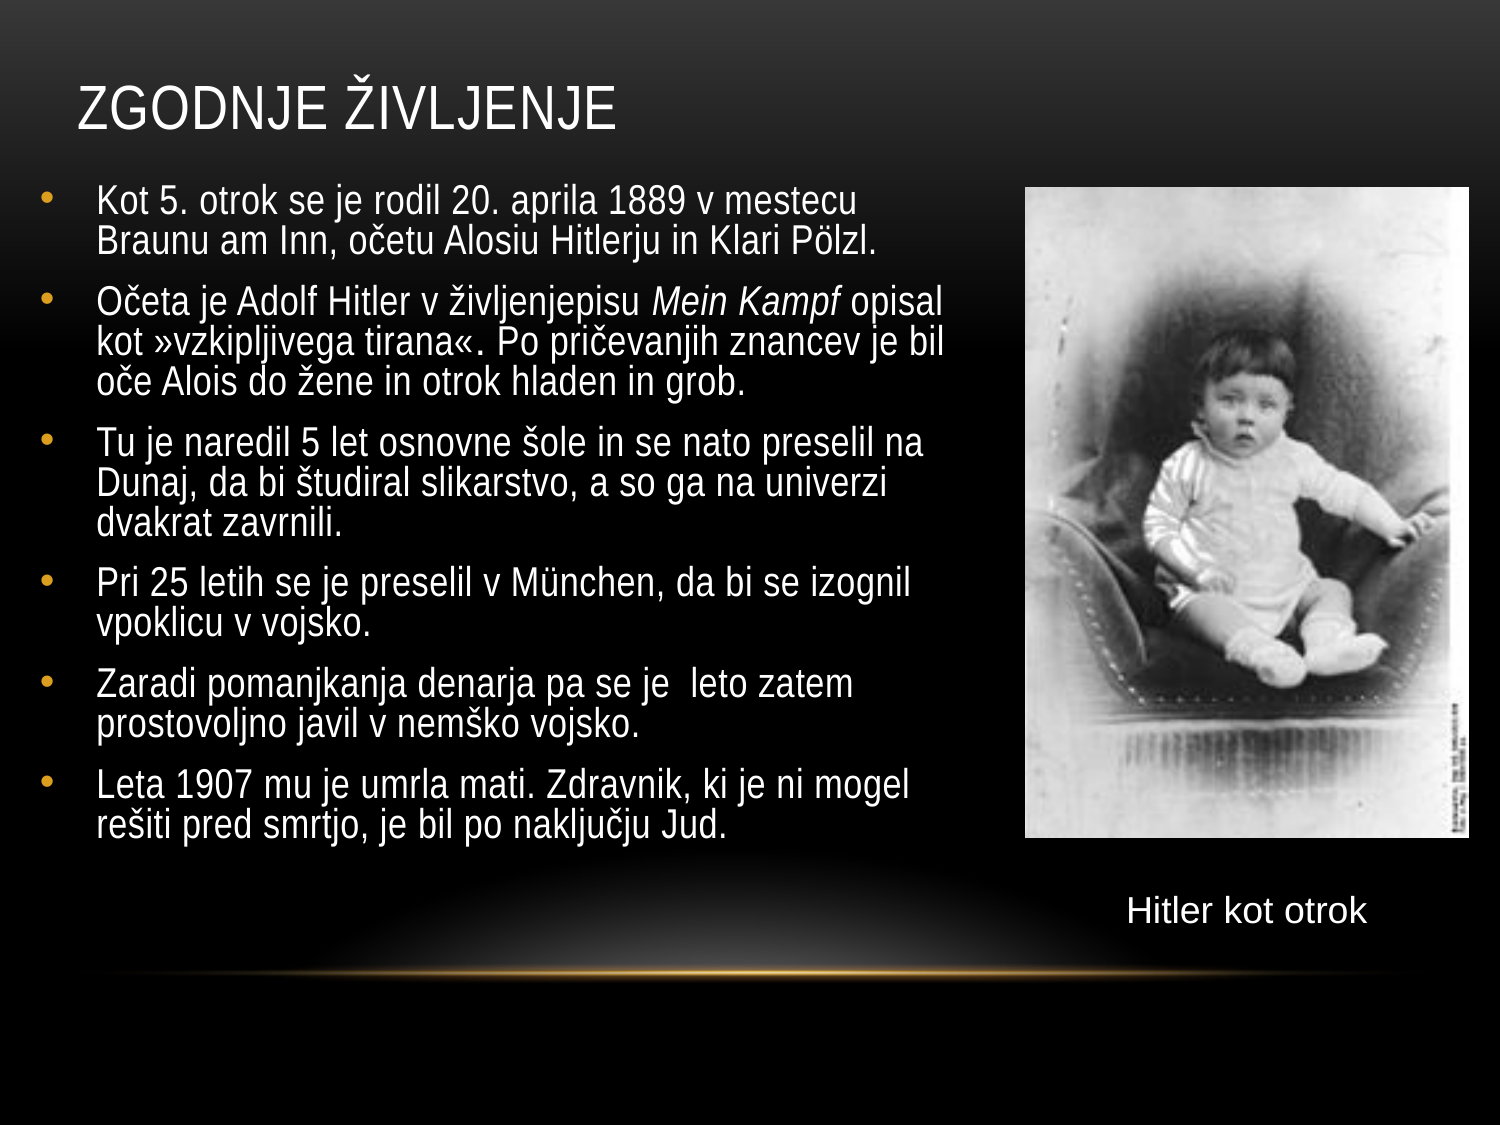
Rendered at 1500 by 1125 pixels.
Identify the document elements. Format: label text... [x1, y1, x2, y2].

text_box Hitler kot otrok [1111, 878, 1383, 939]
list Kot 5. otrok se je rodil 20. aprila 1889 v mestecu Braunu am Inn, očetu Alosiu Hitlerju in Klari Pölzl. Očeta je Adolf Hitler v življenjepisu Mein Kampf opisal kot »vzkipljivega tirana«. Po pričevanjih znancev je bil oče Alois do žene in otrok hladen in grob. Tu je naredil 5 let osnovne šole in se nato preselil na Dunaj, da bi študiral slikarstvo, a so ga na univerzi dvakrat zavrnili. Pri 25 letih se je preselil v München, da bi se izognil vpoklicu v vojsko. Zaradi pomanjkanja denarja pa se je leto zatem prostovoljno javil v nemško vojsko. Leta 1907 mu je umrla mati. Zdravnik, ki je ni mogel rešiti pred smrtjo, je bil po naključju Jud. [24, 174, 975, 1050]
title Zgodnje življenje [62, 24, 1413, 150]
picture [0, 0, 1500, 1125]
